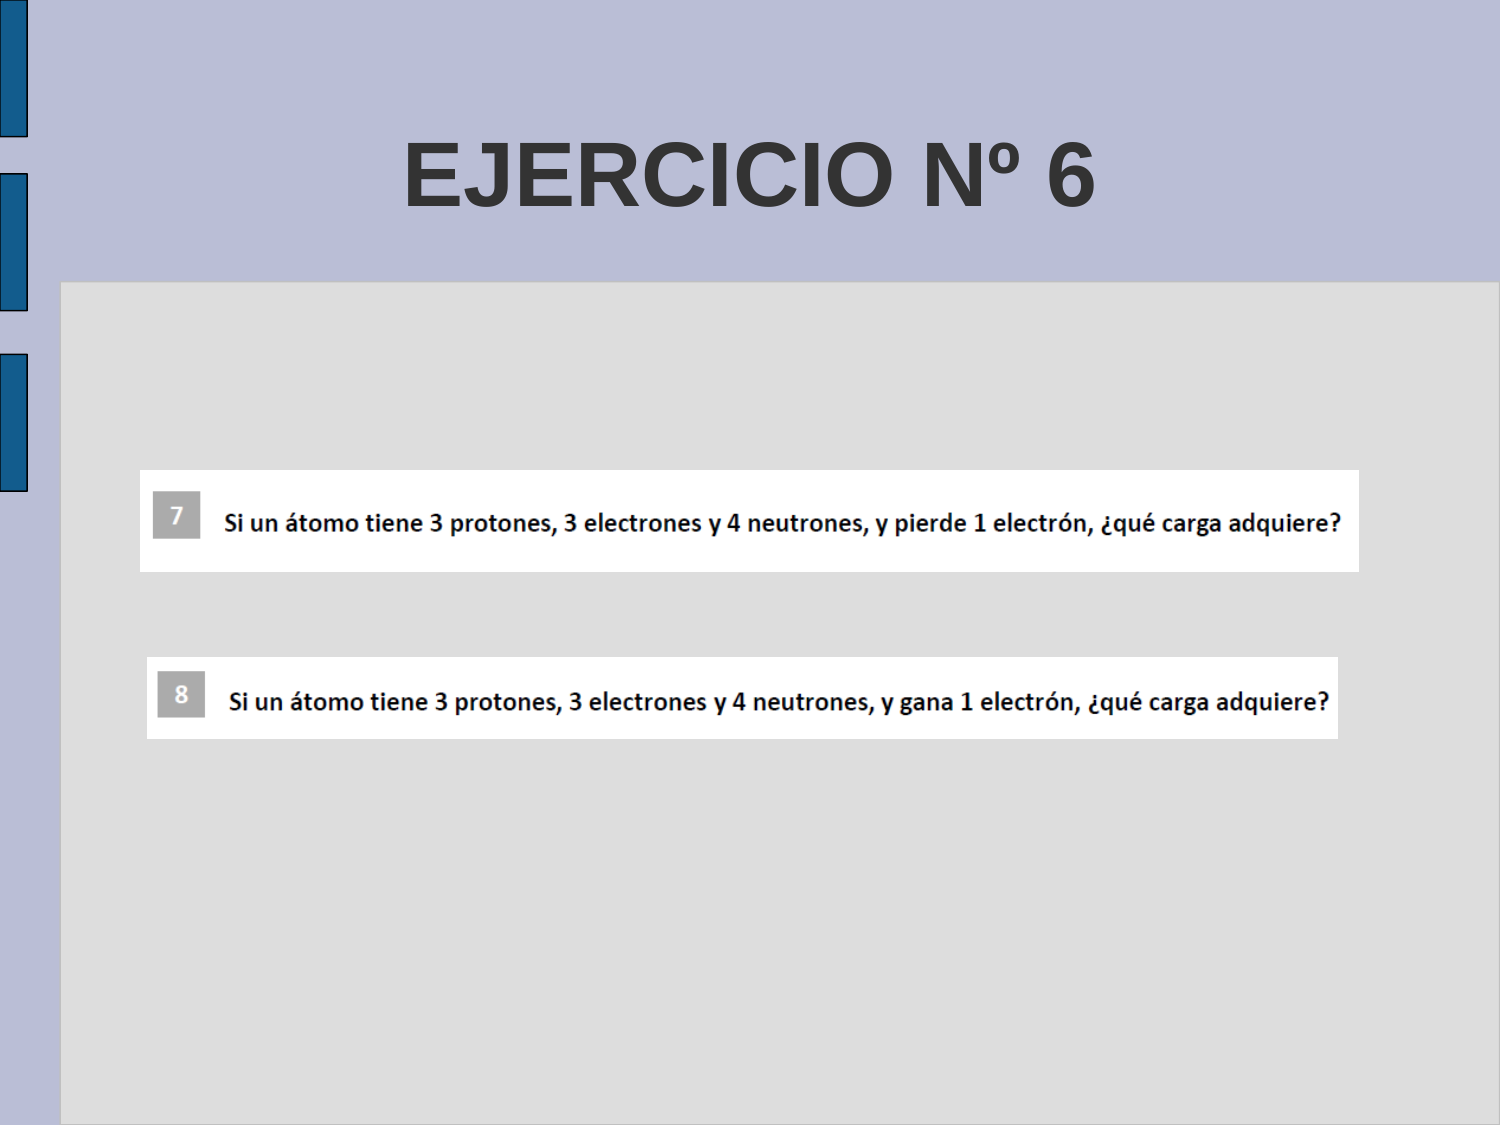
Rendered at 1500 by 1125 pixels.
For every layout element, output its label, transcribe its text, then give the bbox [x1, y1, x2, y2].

picture [147, 657, 1338, 739]
title EJERCICIO Nº 6 [110, 80, 1391, 271]
picture [140, 470, 1359, 572]
